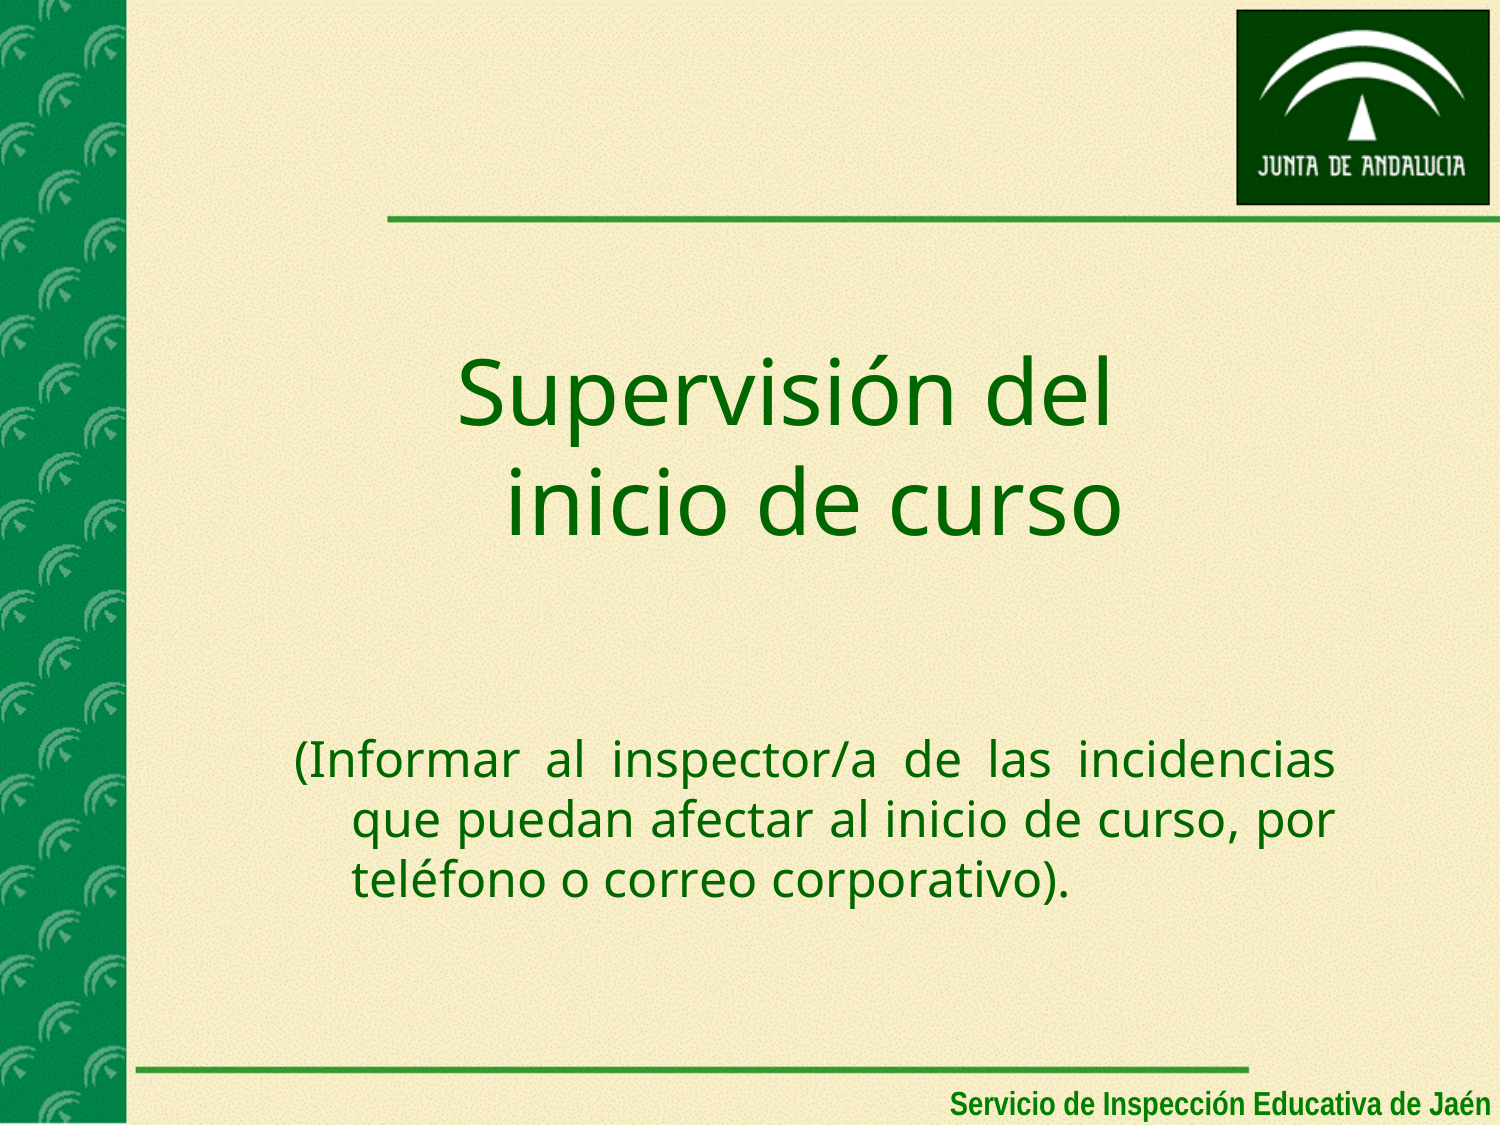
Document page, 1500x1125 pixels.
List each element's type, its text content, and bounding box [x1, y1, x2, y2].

text_box (Informar al inspector/a de las incidencias que puedan afectar al inicio de curso, por teléfono o correo corporativo). [277, 720, 1353, 916]
picture [0, 0, 1500, 1125]
text_box Servicio de Inspección Educativa de Jaén [934, 1073, 1500, 1125]
text_box Supervisión del inicio de curso [395, 326, 1176, 562]
